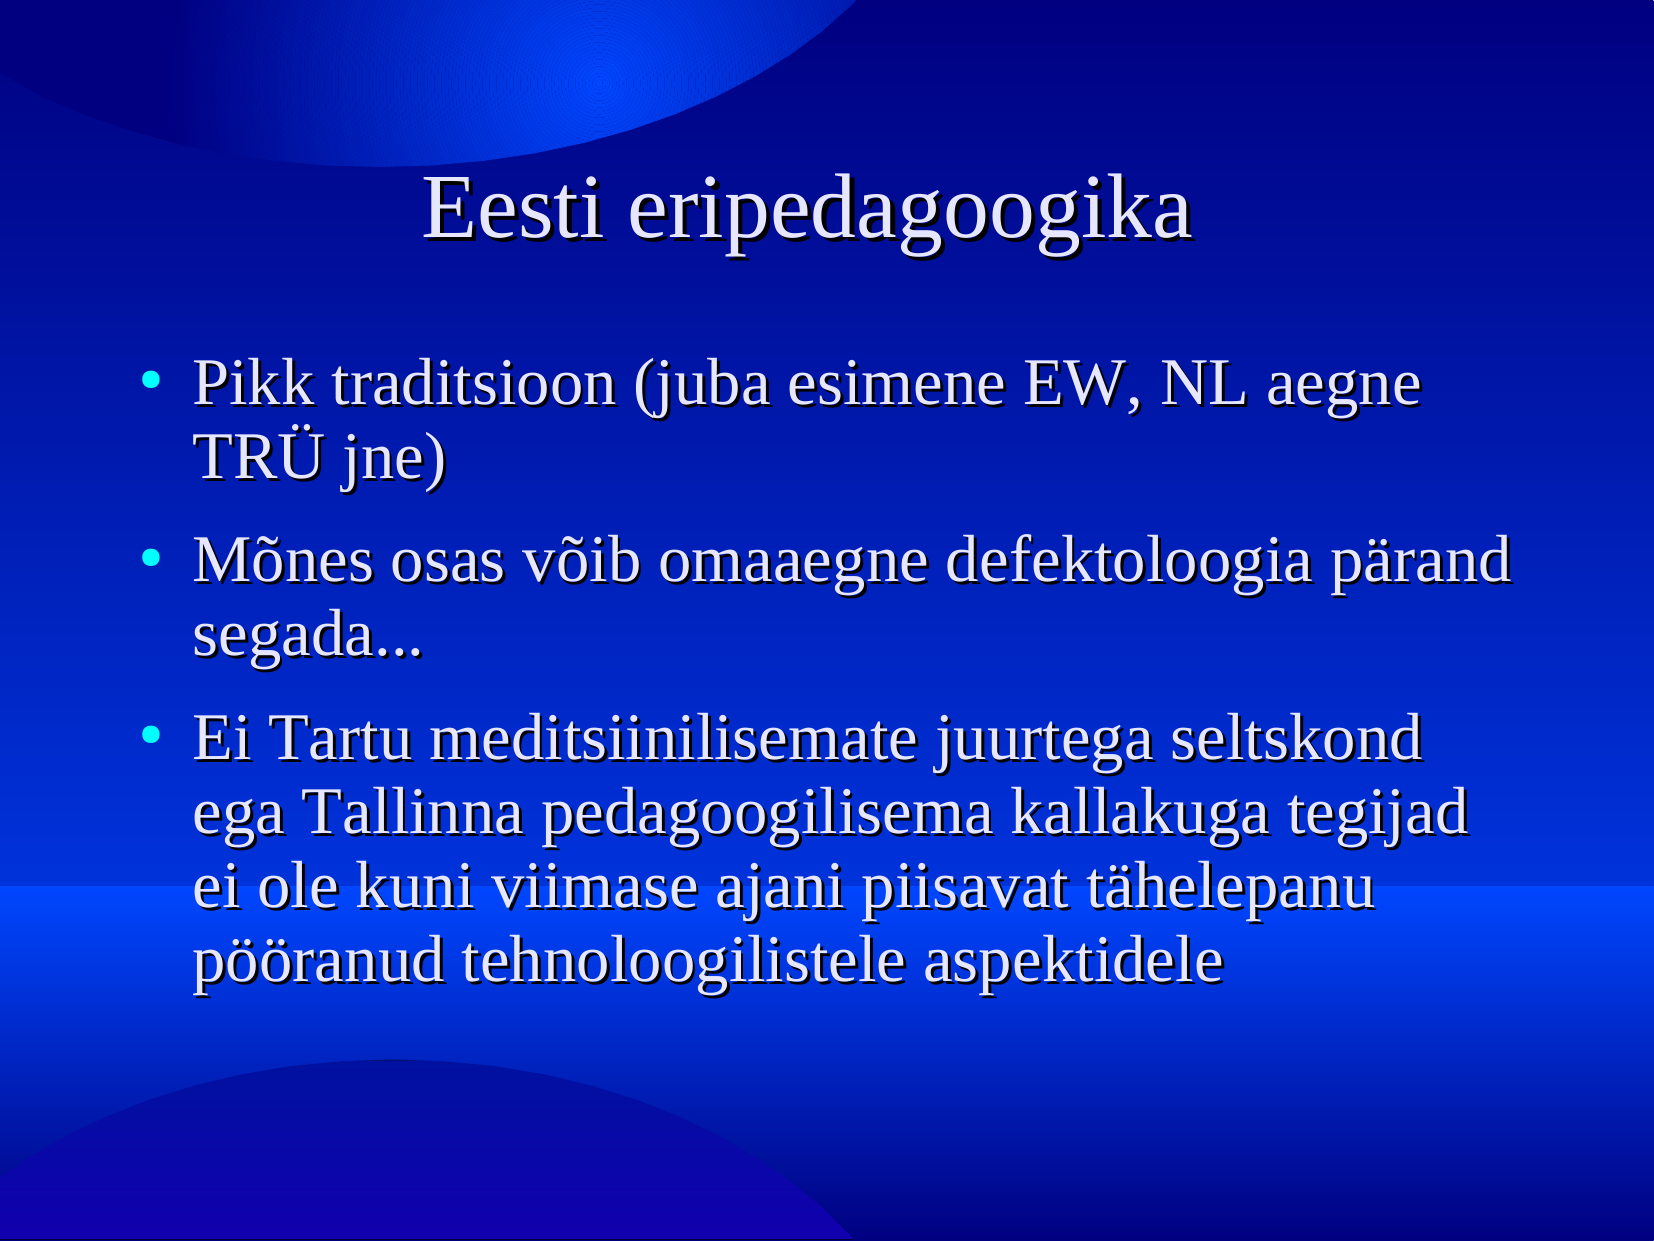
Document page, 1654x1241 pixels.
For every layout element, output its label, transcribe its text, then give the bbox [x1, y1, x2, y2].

title Eesti eripedagoogika [121, 102, 1534, 311]
list Pikk traditsioon (juba esimene EW, NL aegne TRÜ jne) Mõnes osas võib omaaegne defektoloogia pärand segada... Ei Tartu meditsiinilisemate juurtega seltskond ega Tallinna pedagoogilisema kallakuga tegijad ei ole kuni viimase ajani piisavat tähelepanu pööranud tehnoloogilistele aspektidele [121, 344, 1534, 1127]
